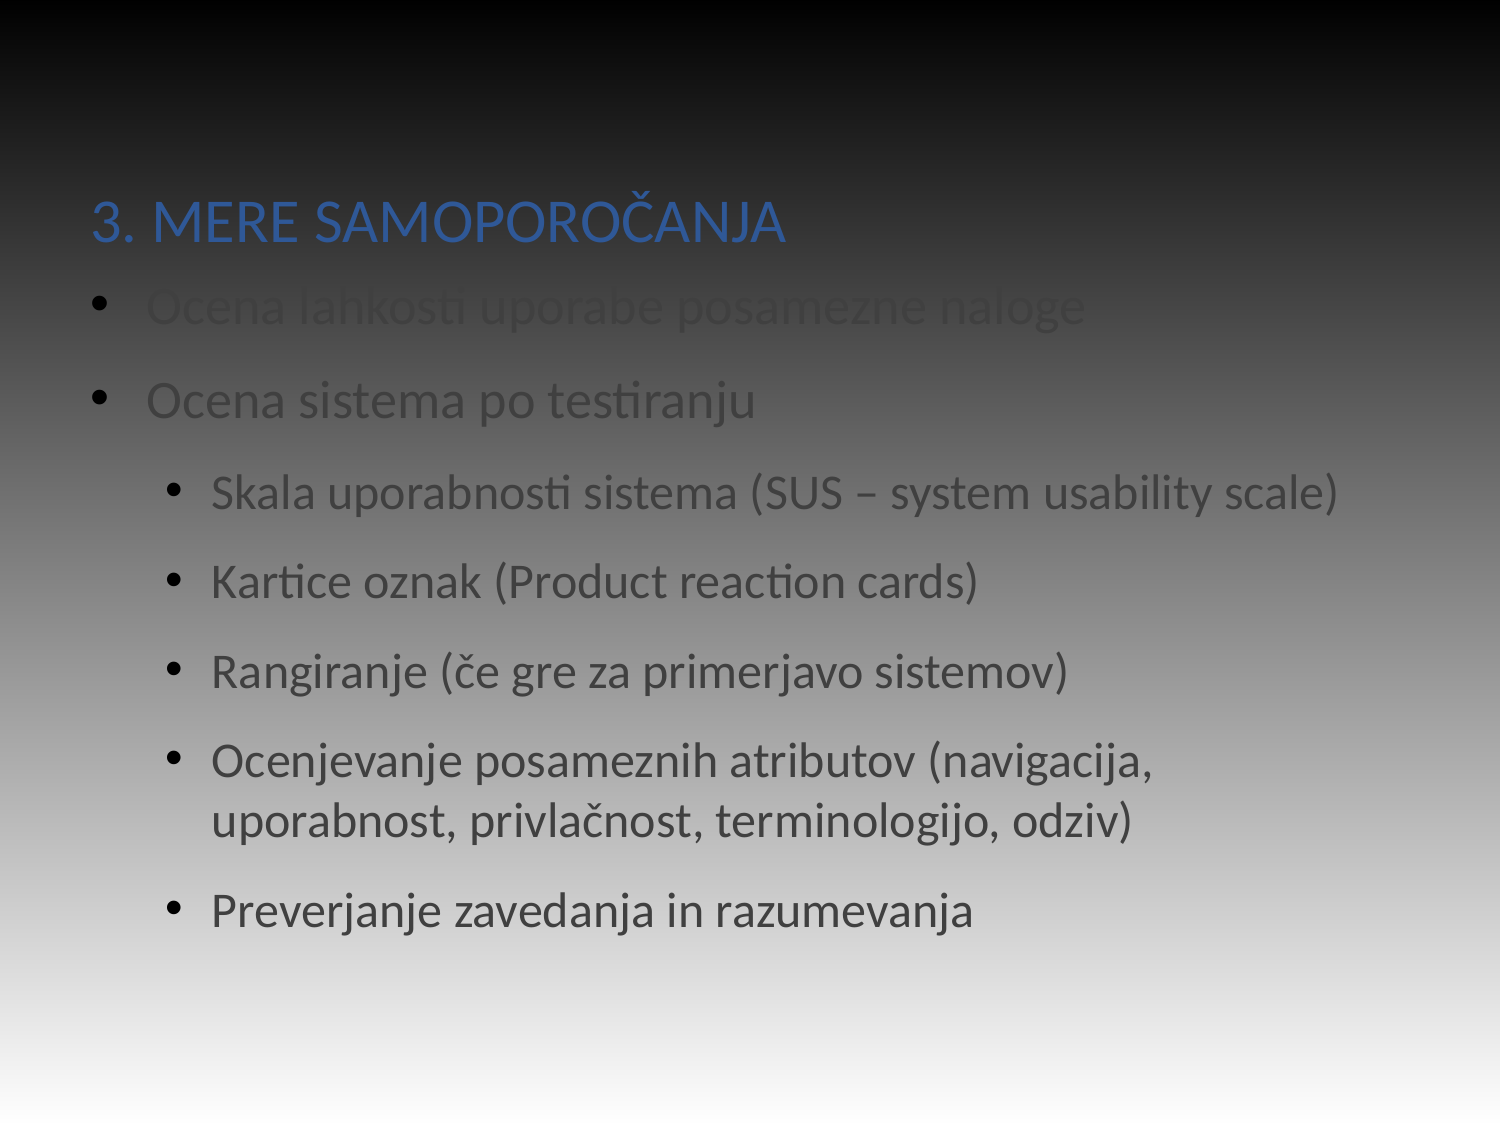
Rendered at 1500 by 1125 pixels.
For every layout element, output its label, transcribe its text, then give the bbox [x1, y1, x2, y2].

list Ocena lahkosti uporabe posamezne naloge Ocena sistema po testiranju Skala uporabnosti sistema (SUS – system usability scale) Kartice oznak (Product reaction cards) Rangiranje (če gre za primerjavo sistemov) Ocenjevanje posameznih atributov (navigacija, uporabnost, privlačnost, terminologijo, odziv) Preverjanje zavedanja in razumevanja [75, 262, 1425, 1005]
title 3. MERE SAMOPOROČANJA [75, 0, 1425, 262]
